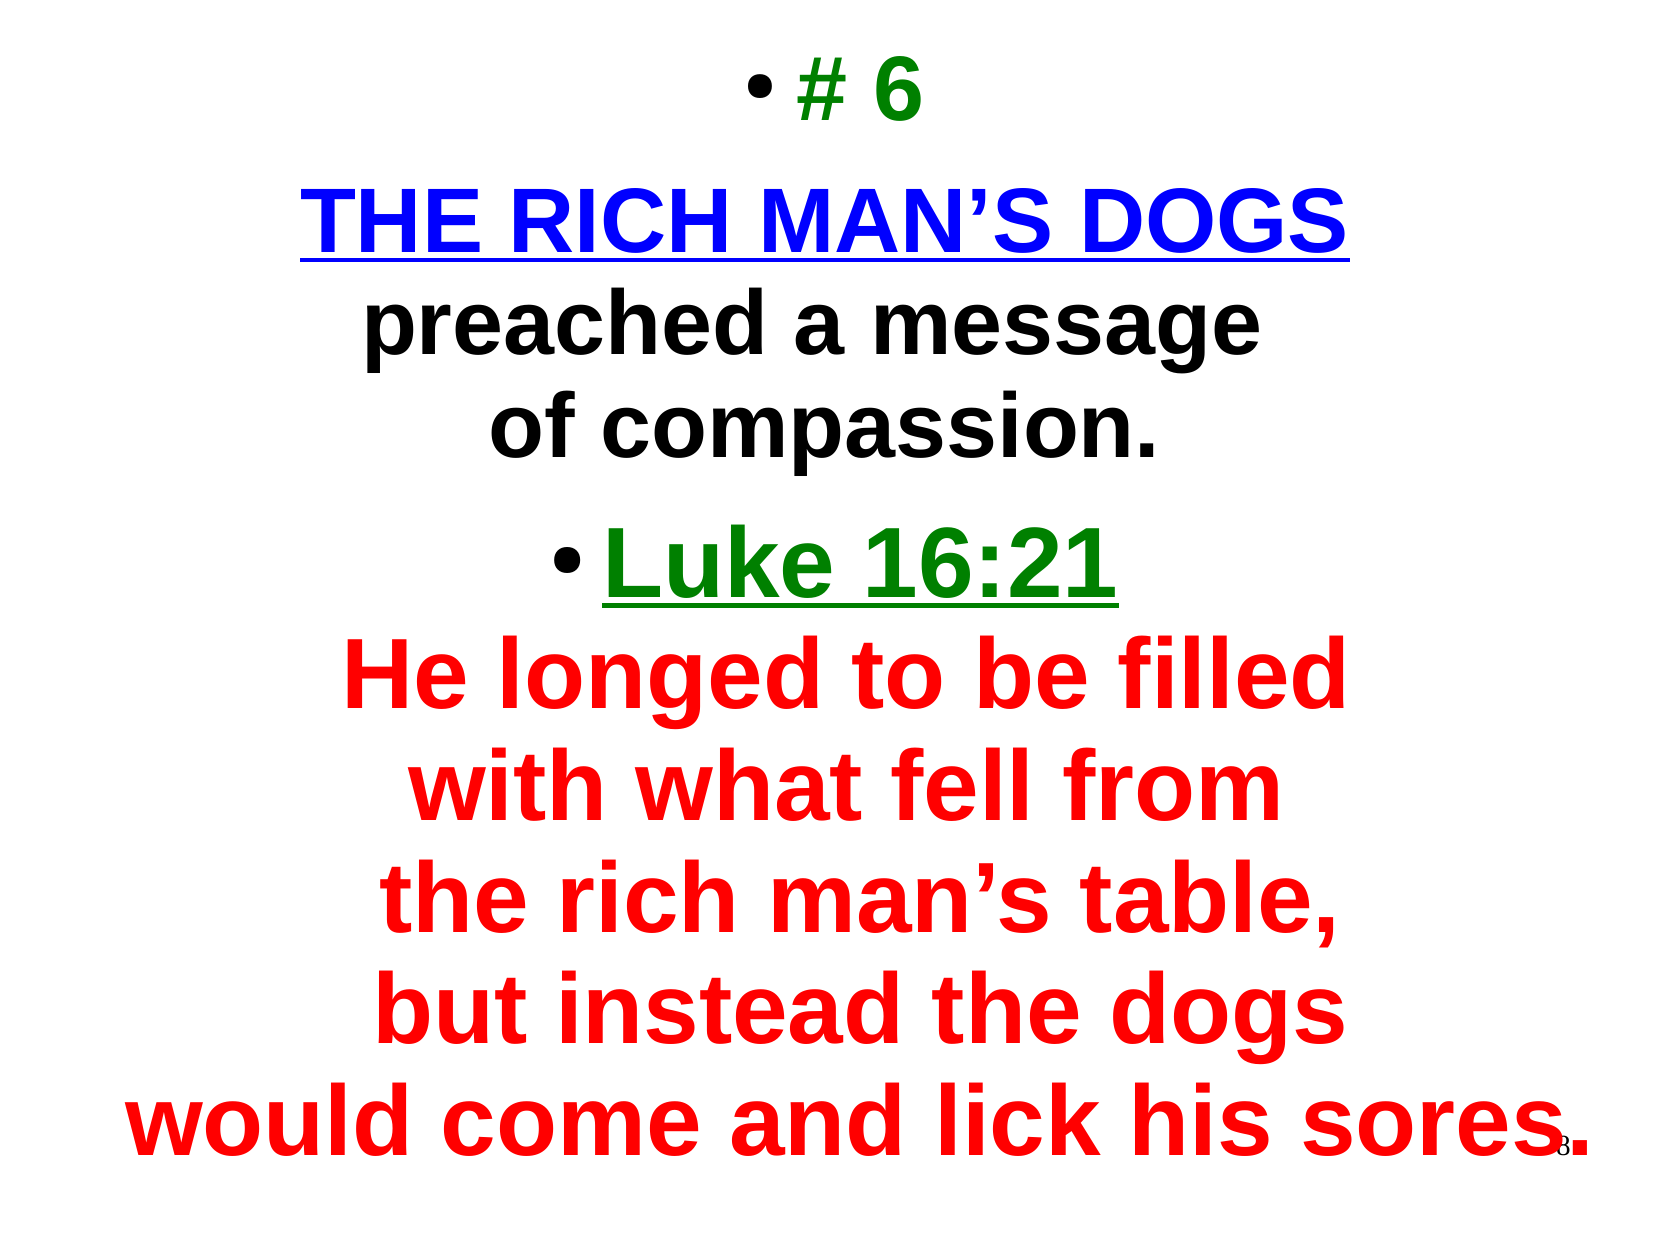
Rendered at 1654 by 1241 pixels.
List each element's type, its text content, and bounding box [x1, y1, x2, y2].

list # 6 THE RICH MAN’S DOGS preached a message of compassion. Luke 16:21 He longed to be filled with what fell from the rich man’s table, but instead the dogs would come and lick his sores. [37, 37, 1613, 1201]
